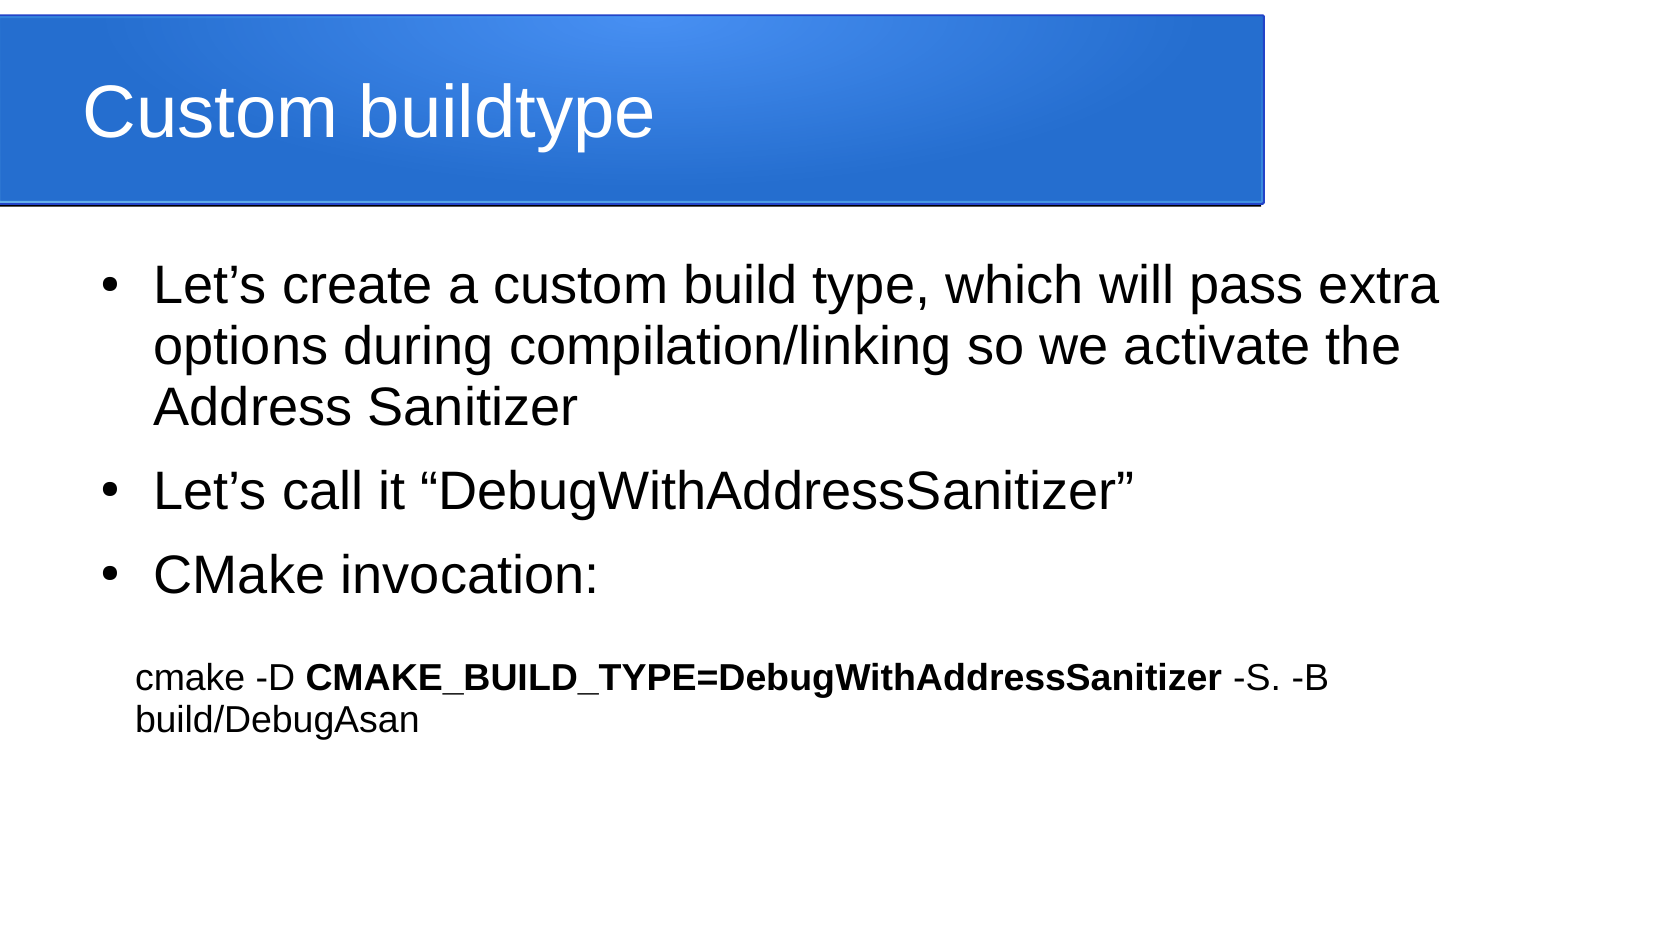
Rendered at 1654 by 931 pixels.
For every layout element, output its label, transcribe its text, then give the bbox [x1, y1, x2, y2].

title Custom buildtype [82, 29, 1235, 196]
list cmake -D CMAKE_BUILD_TYPE=DebugWithAddressSanitizer -S. -B build/DebugAsan [135, 525, 1576, 901]
list Let’s create a custom build type, which will pass extra options during compilation/linking so we activate the Address Sanitizer Let’s call it “DebugWithAddressSanitizer” CMake invocation: [82, 255, 1591, 916]
